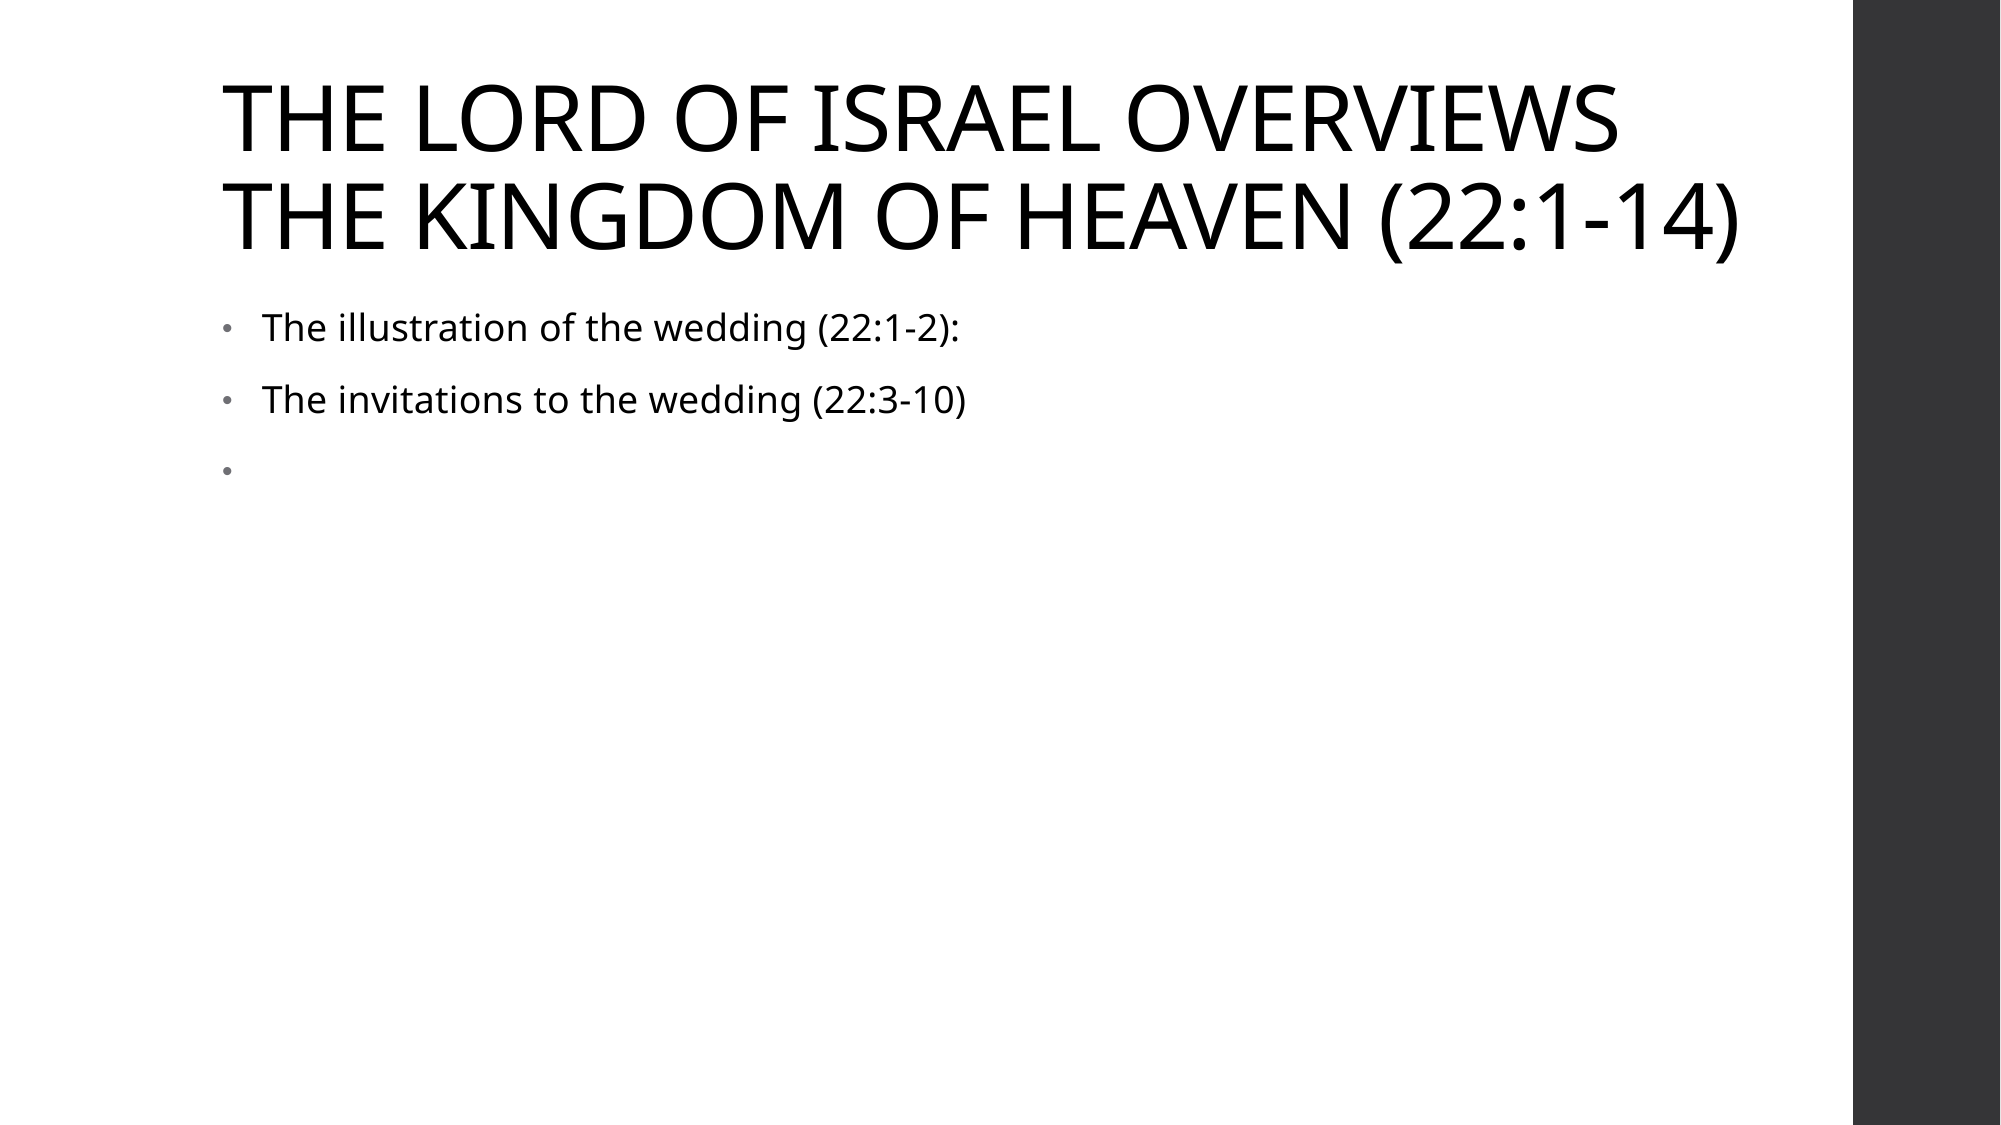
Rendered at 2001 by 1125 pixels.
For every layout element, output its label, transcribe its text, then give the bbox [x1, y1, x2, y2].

title THE LORD OF ISRAEL OVERVIEWS THE KINGDOM OF HEAVEN (22:1-14) [206, 60, 1797, 278]
list The illustration of the wedding (22:1-2): The invitations to the wedding (22:3-10) [206, 299, 1617, 1014]
